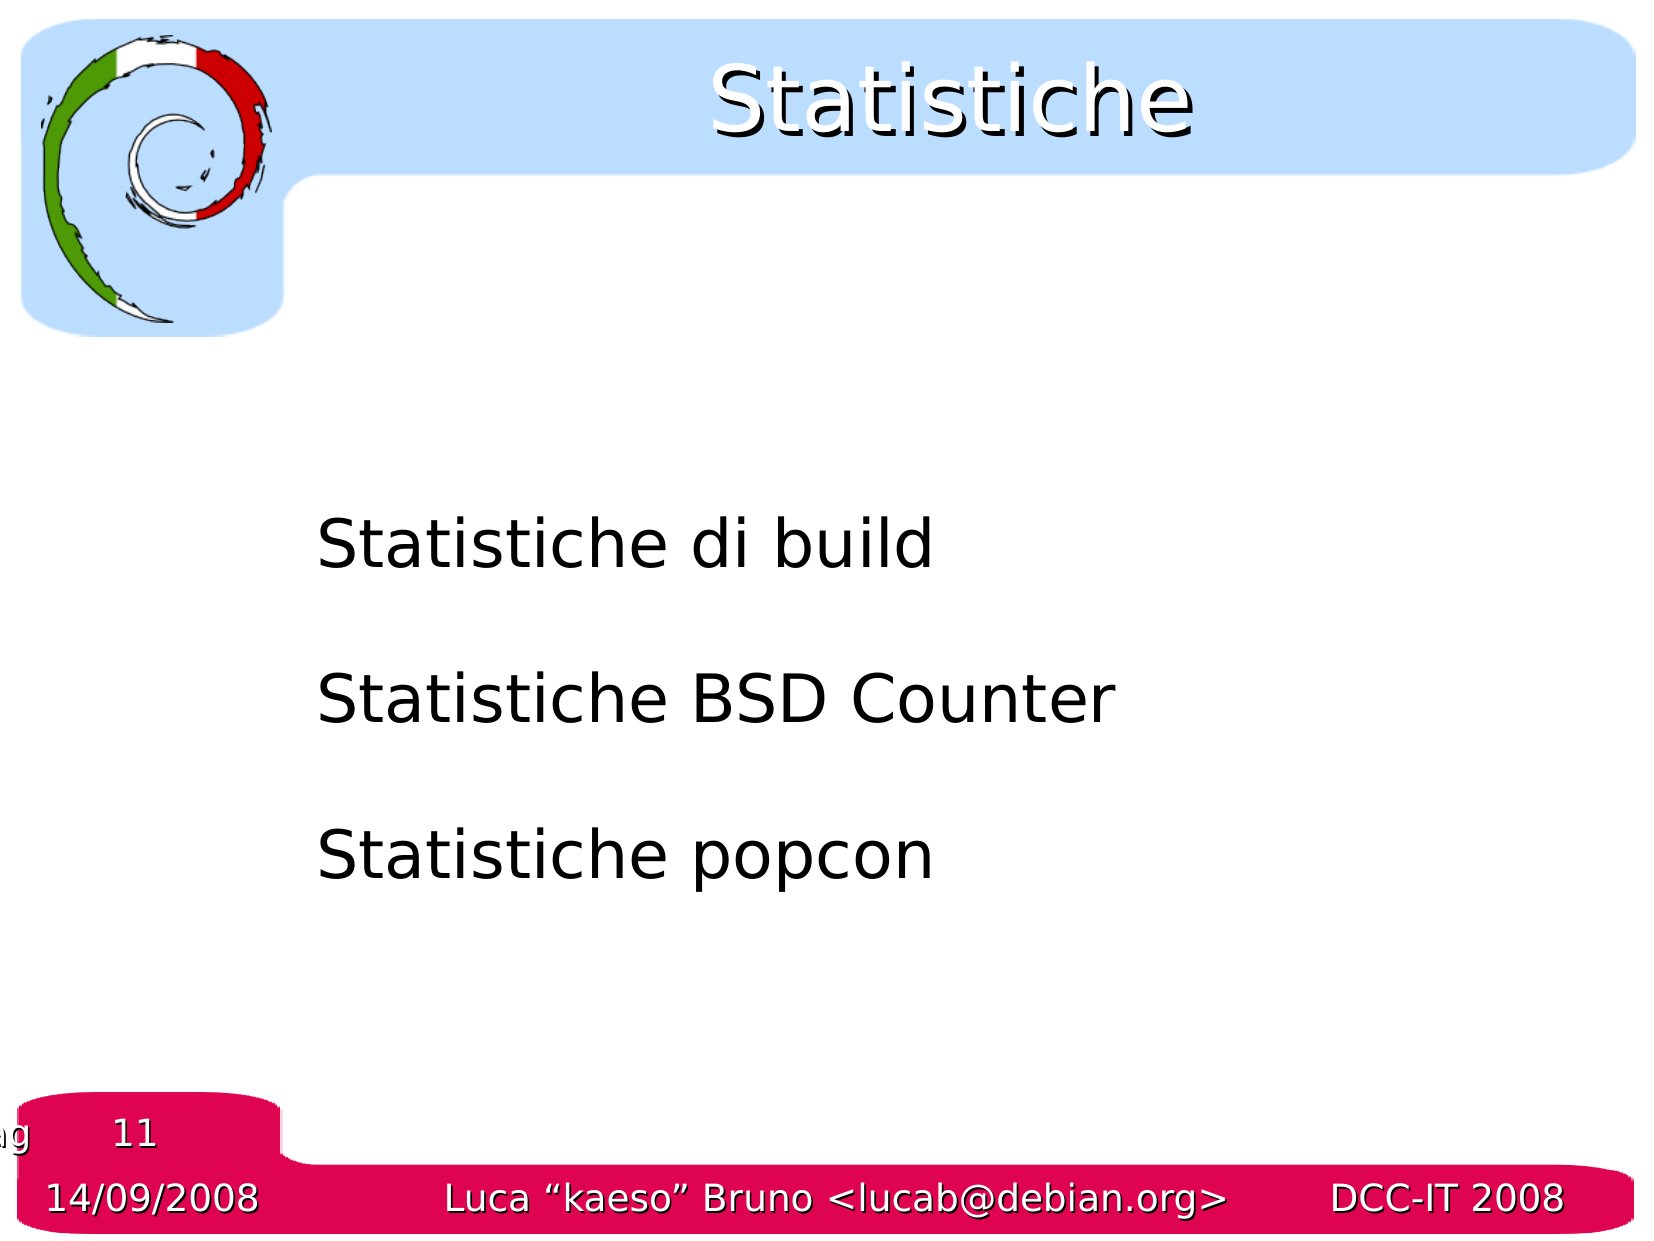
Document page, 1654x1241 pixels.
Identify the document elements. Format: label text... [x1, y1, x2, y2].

picture [21, 19, 1636, 337]
text_box Luca “kaeso” Bruno <lucab@debian.org> DCC-IT 2008 [428, 1169, 1581, 1241]
picture [17, 1092, 1634, 1234]
text_box Pag <numero> [29, 1104, 255, 1178]
subtitle Statistiche di build Statistiche BSD Counter Statistiche popcon [295, 297, 1571, 1102]
title Statistiche [265, 3, 1636, 196]
picture [17, 1151, 29, 1234]
text_box 14/09/2008 [29, 1169, 284, 1241]
picture [17, 1130, 24, 1143]
